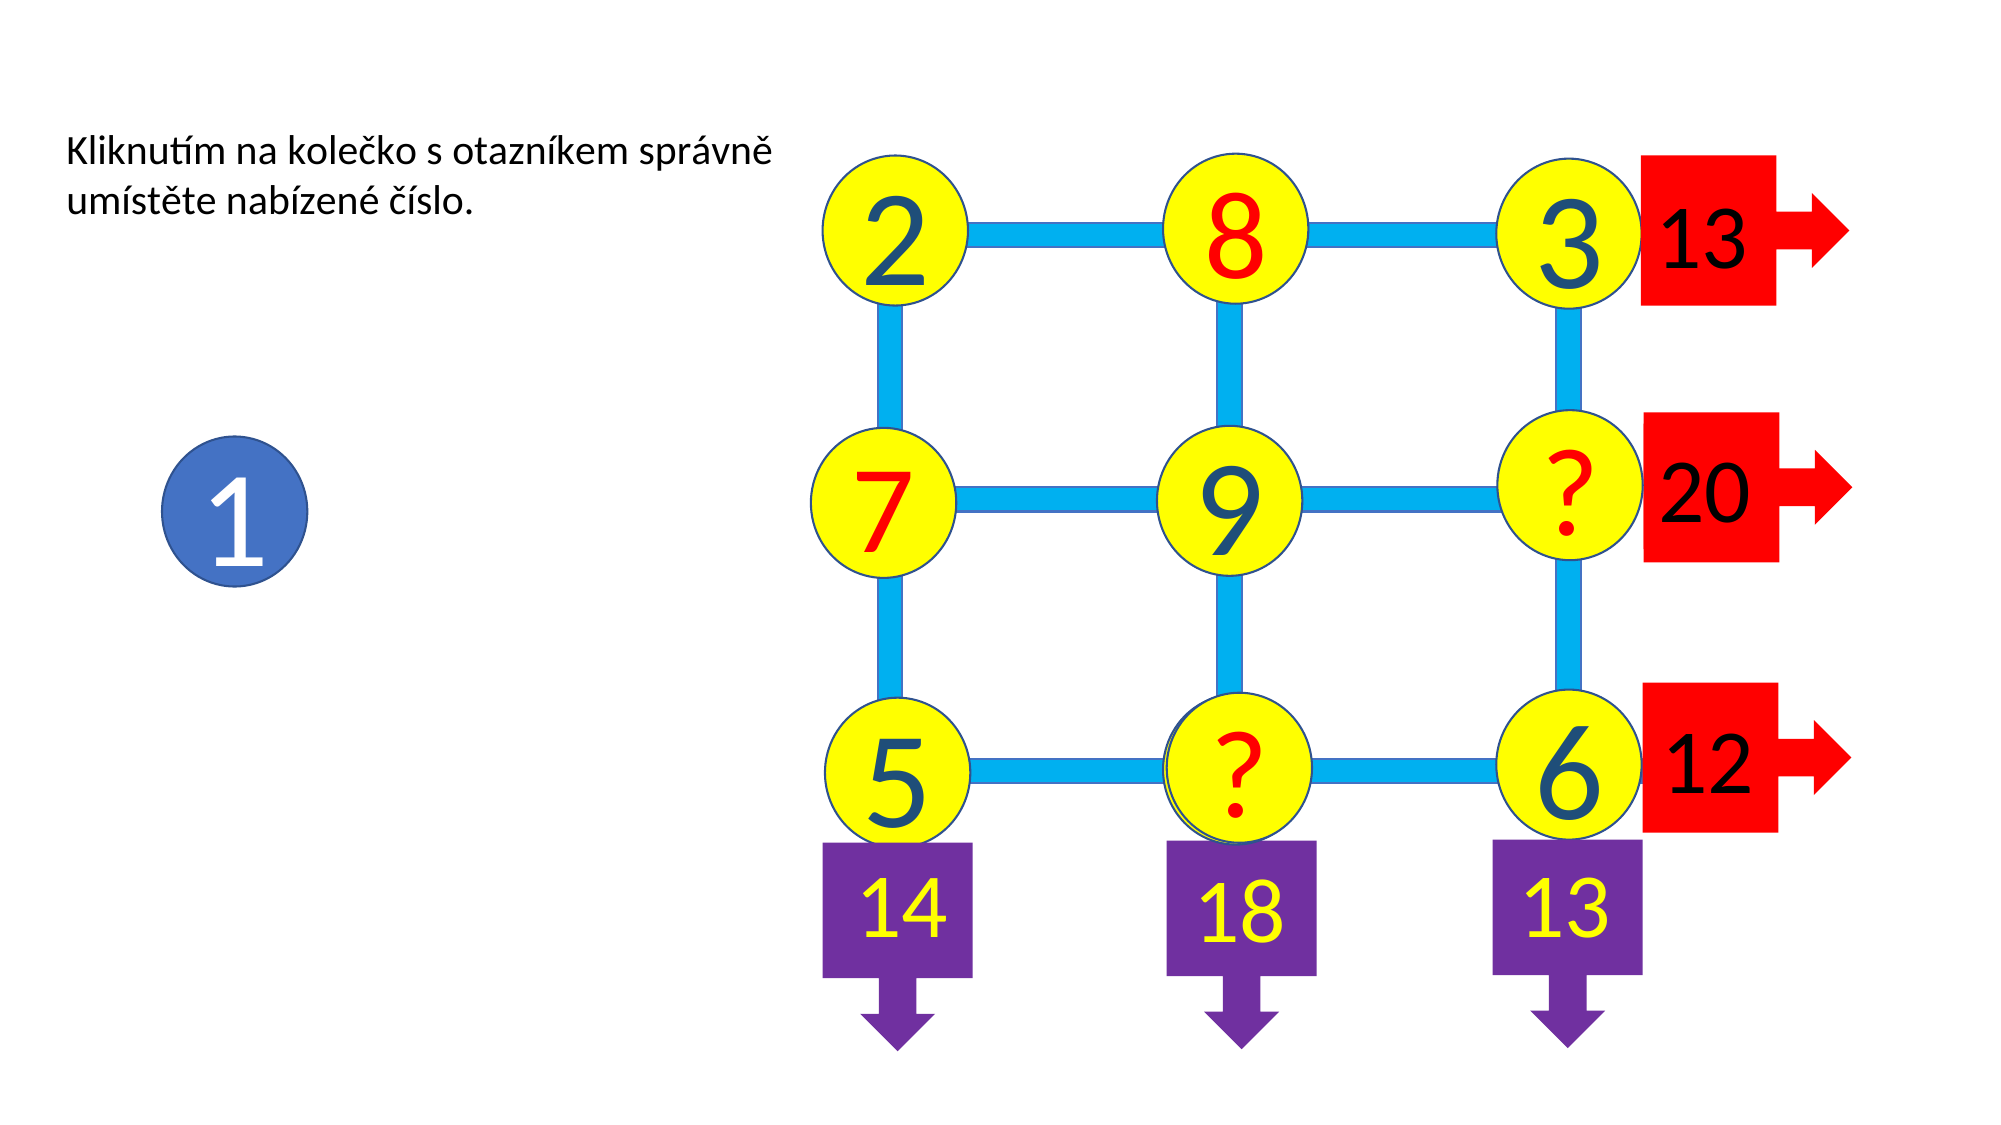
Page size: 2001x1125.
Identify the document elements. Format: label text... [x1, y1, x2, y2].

text_box 6 [1496, 689, 1642, 837]
text_box 8 [1163, 153, 1309, 304]
text_box 9 [1156, 425, 1303, 576]
text_box 5 [824, 697, 971, 837]
text_box [877, 576, 903, 700]
text_box [1640, 682, 1852, 833]
text_box 20 [1643, 423, 1767, 550]
text_box [1166, 840, 1317, 1050]
text_box 1 [1163, 706, 1258, 845]
text_box [1640, 155, 1850, 306]
text_box 18 [1178, 842, 1302, 969]
text_box [877, 304, 903, 430]
text_box 13 [1640, 169, 1764, 295]
text_box 2 [822, 155, 968, 306]
text_box 3 [1496, 158, 1640, 309]
text_box [1216, 575, 1242, 696]
text_box [967, 223, 1165, 248]
text_box [1311, 759, 1498, 784]
text_box [1556, 559, 1581, 690]
text_box 1 [161, 436, 308, 587]
text_box [1216, 302, 1242, 426]
text_box 14 [840, 837, 964, 964]
text_box 12 [1646, 694, 1769, 820]
text_box [1643, 412, 1853, 563]
text_box ? [1497, 410, 1643, 561]
text_box Kliknutím na kolečko s otazníkem správně umístěte nabízené číslo. [51, 114, 789, 231]
text_box [1307, 223, 1497, 248]
text_box [1302, 487, 1501, 512]
text_box 13 [1503, 837, 1627, 964]
text_box [970, 759, 1164, 784]
text_box ? [1166, 692, 1313, 843]
text_box [955, 487, 1158, 512]
text_box [1556, 308, 1581, 411]
text_box 7 [810, 427, 957, 578]
text_box [822, 842, 973, 1052]
text_box [1492, 839, 1643, 1049]
